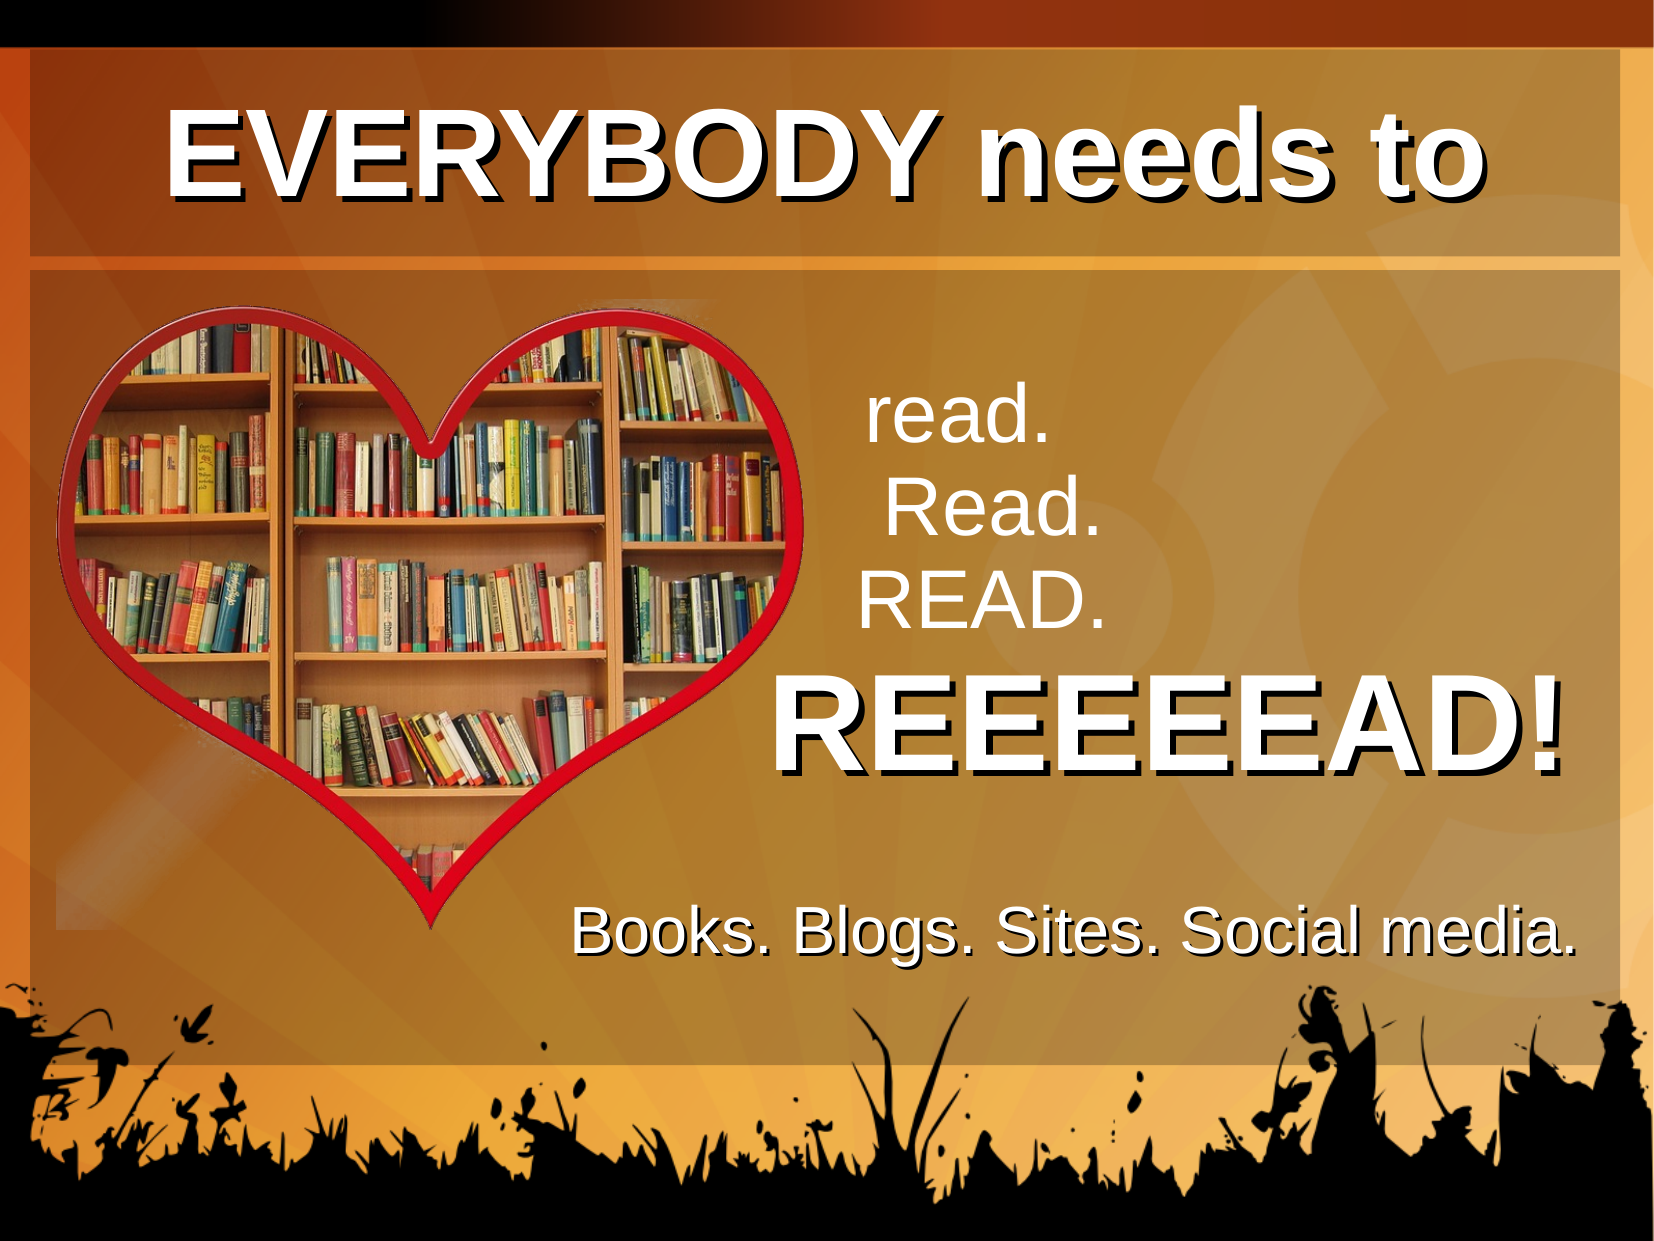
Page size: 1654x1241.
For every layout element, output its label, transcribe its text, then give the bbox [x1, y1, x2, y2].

title EVERYBODY needs to [30, 49, 1621, 257]
subtitle read. Read. READ. REEEEEAD! Books. Blogs. Sites. Social media. [30, 270, 1621, 1066]
picture [0, 0, 1654, 1241]
